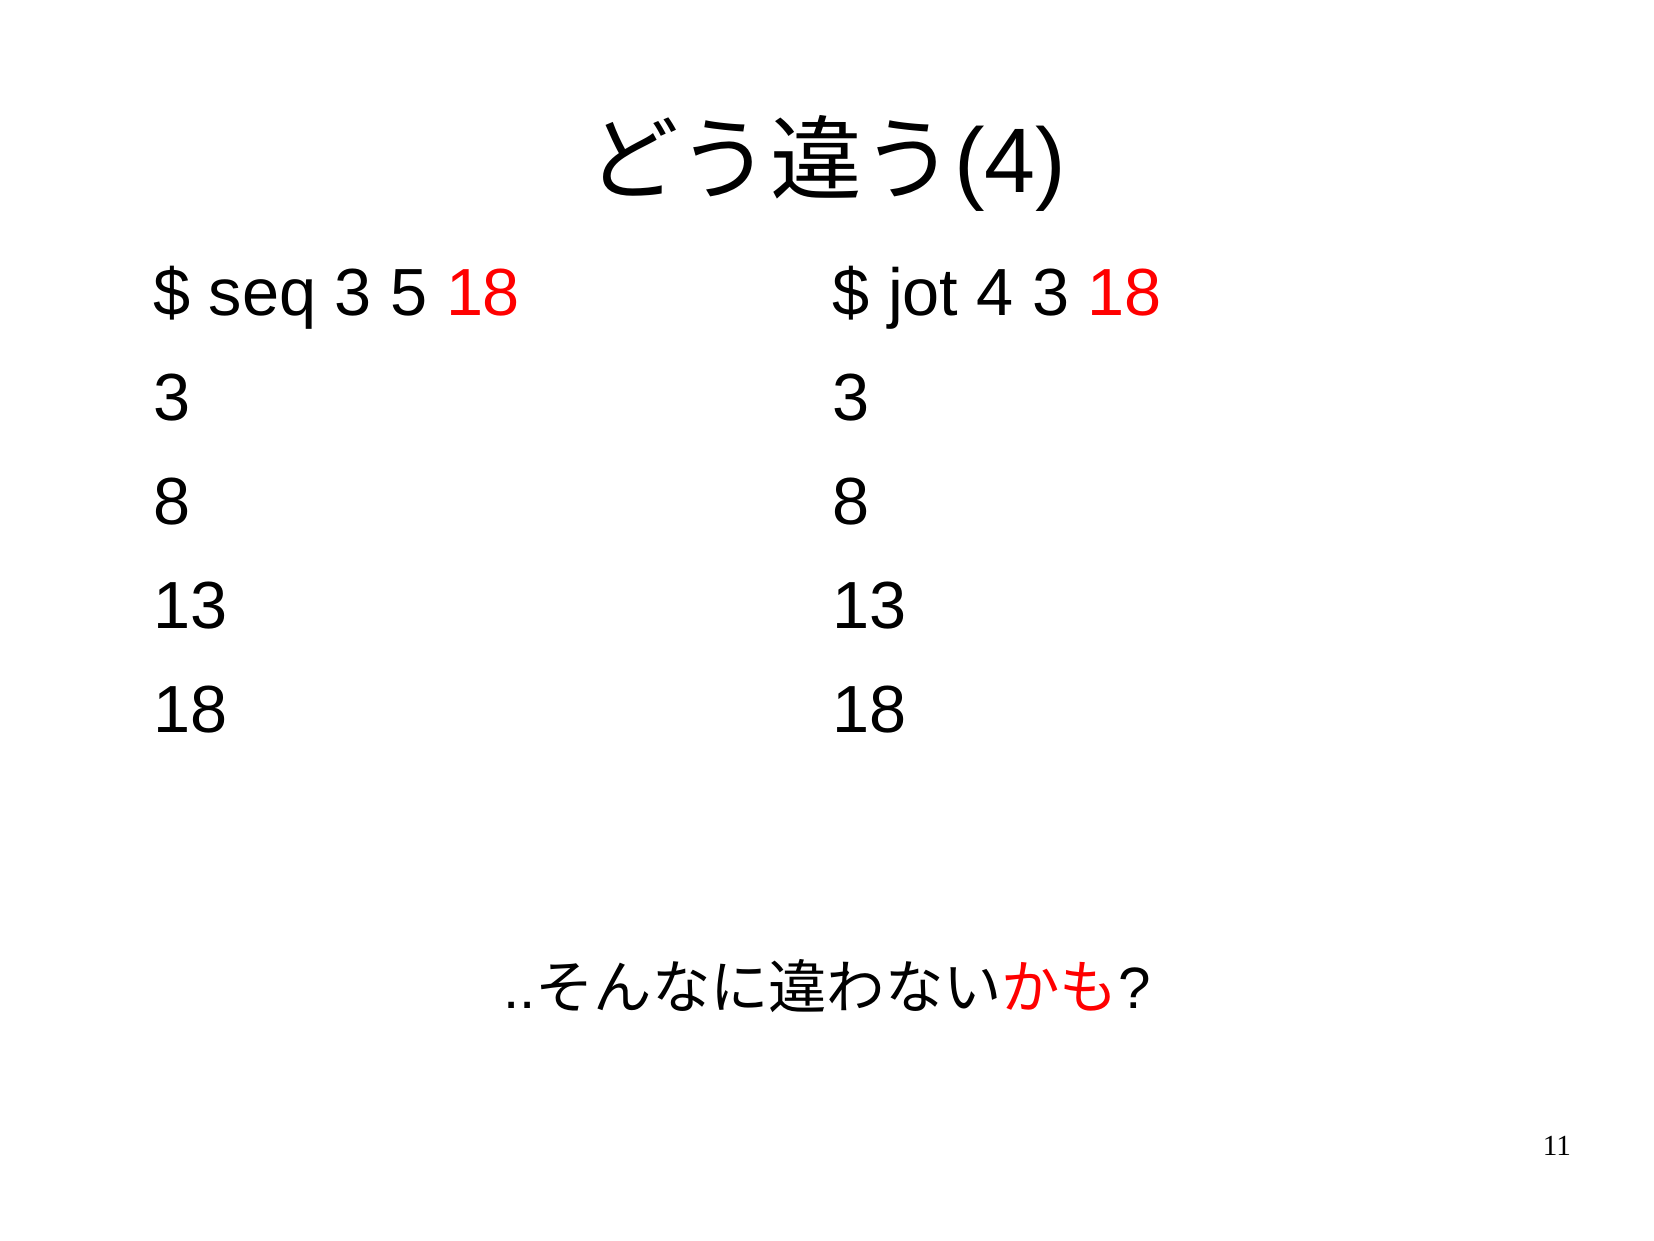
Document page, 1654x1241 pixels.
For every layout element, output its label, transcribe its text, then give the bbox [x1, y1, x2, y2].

list $ seq 3 5 18 3 8 13 18 [82, 255, 761, 780]
title ..そんなに違わないかも? [82, 879, 1571, 1087]
title どう違う(4) [82, 49, 1571, 257]
list $ jot 4 3 18 3 8 13 18 [761, 255, 1506, 780]
